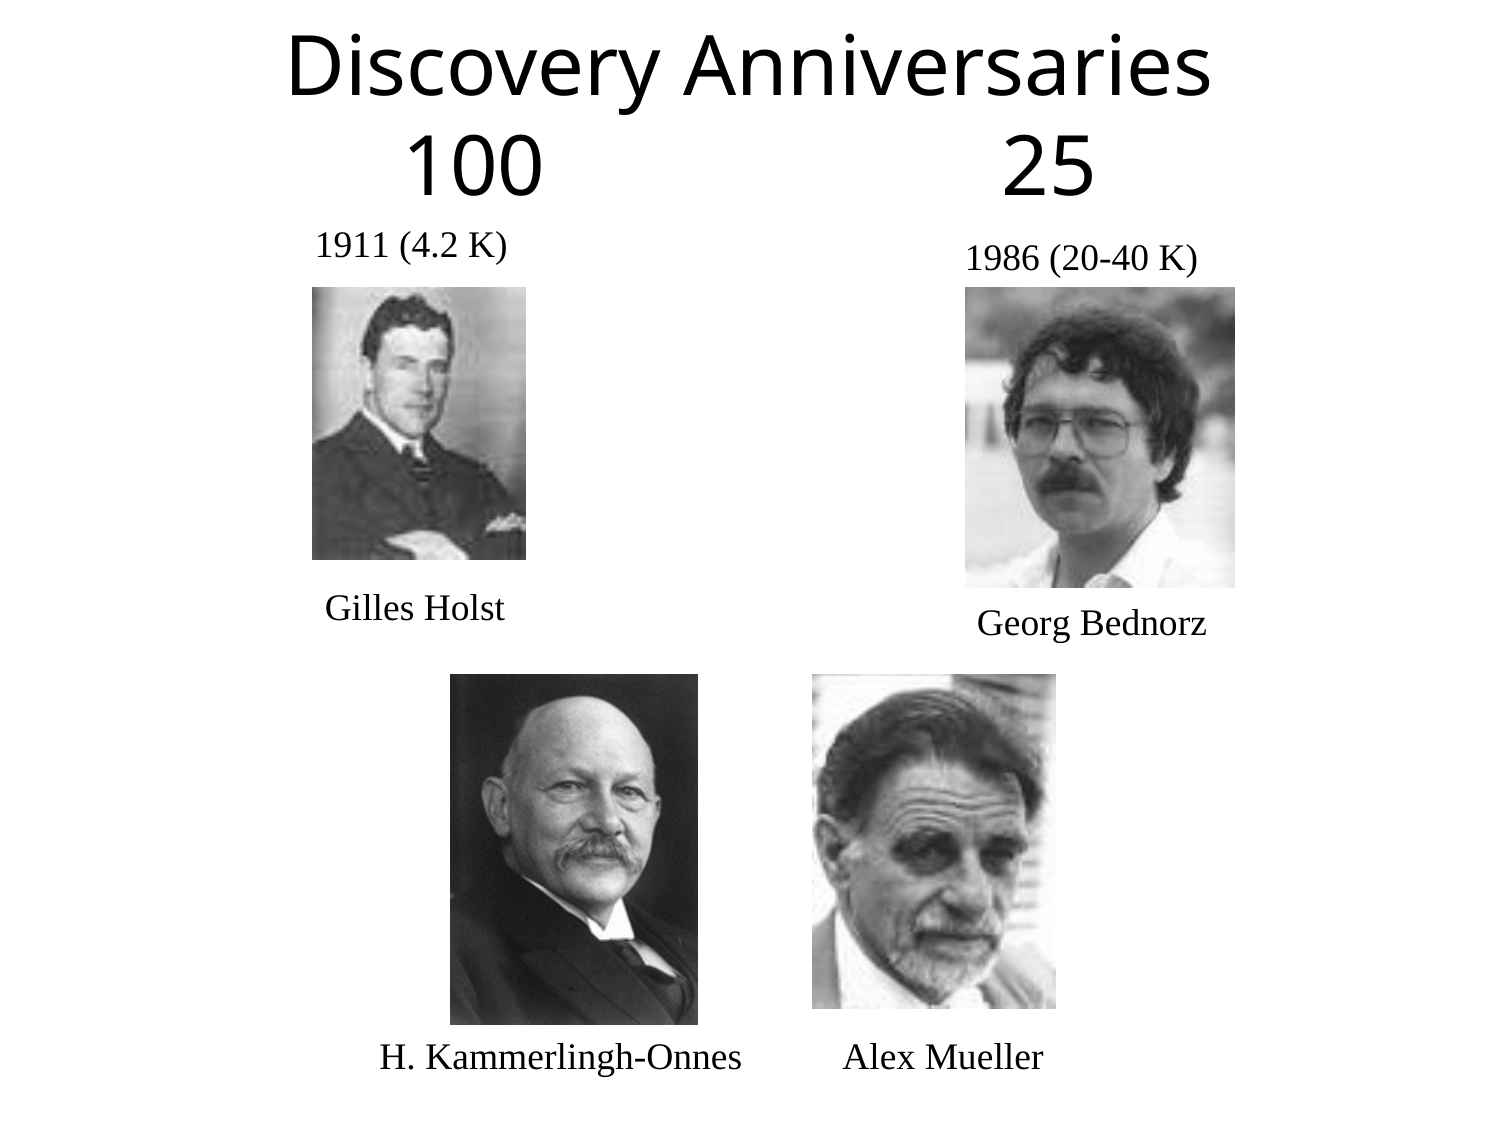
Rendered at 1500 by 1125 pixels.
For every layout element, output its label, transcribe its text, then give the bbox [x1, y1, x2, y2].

picture [450, 674, 698, 1024]
text_box 1986 (20-40 K) [950, 224, 1251, 286]
text_box 1911 (4.2 K) [300, 212, 538, 273]
text_box Alex Mueller [827, 1024, 1059, 1085]
text_box Georg Bednorz [962, 589, 1223, 651]
text_box H. Kammerlingh-Onnes [364, 1024, 758, 1085]
title Discovery Anniversaries 100 25 [75, 4, 1426, 220]
picture [812, 674, 1056, 1009]
picture [312, 287, 526, 560]
text_box Gilles Holst [310, 574, 521, 636]
picture [965, 287, 1235, 588]
